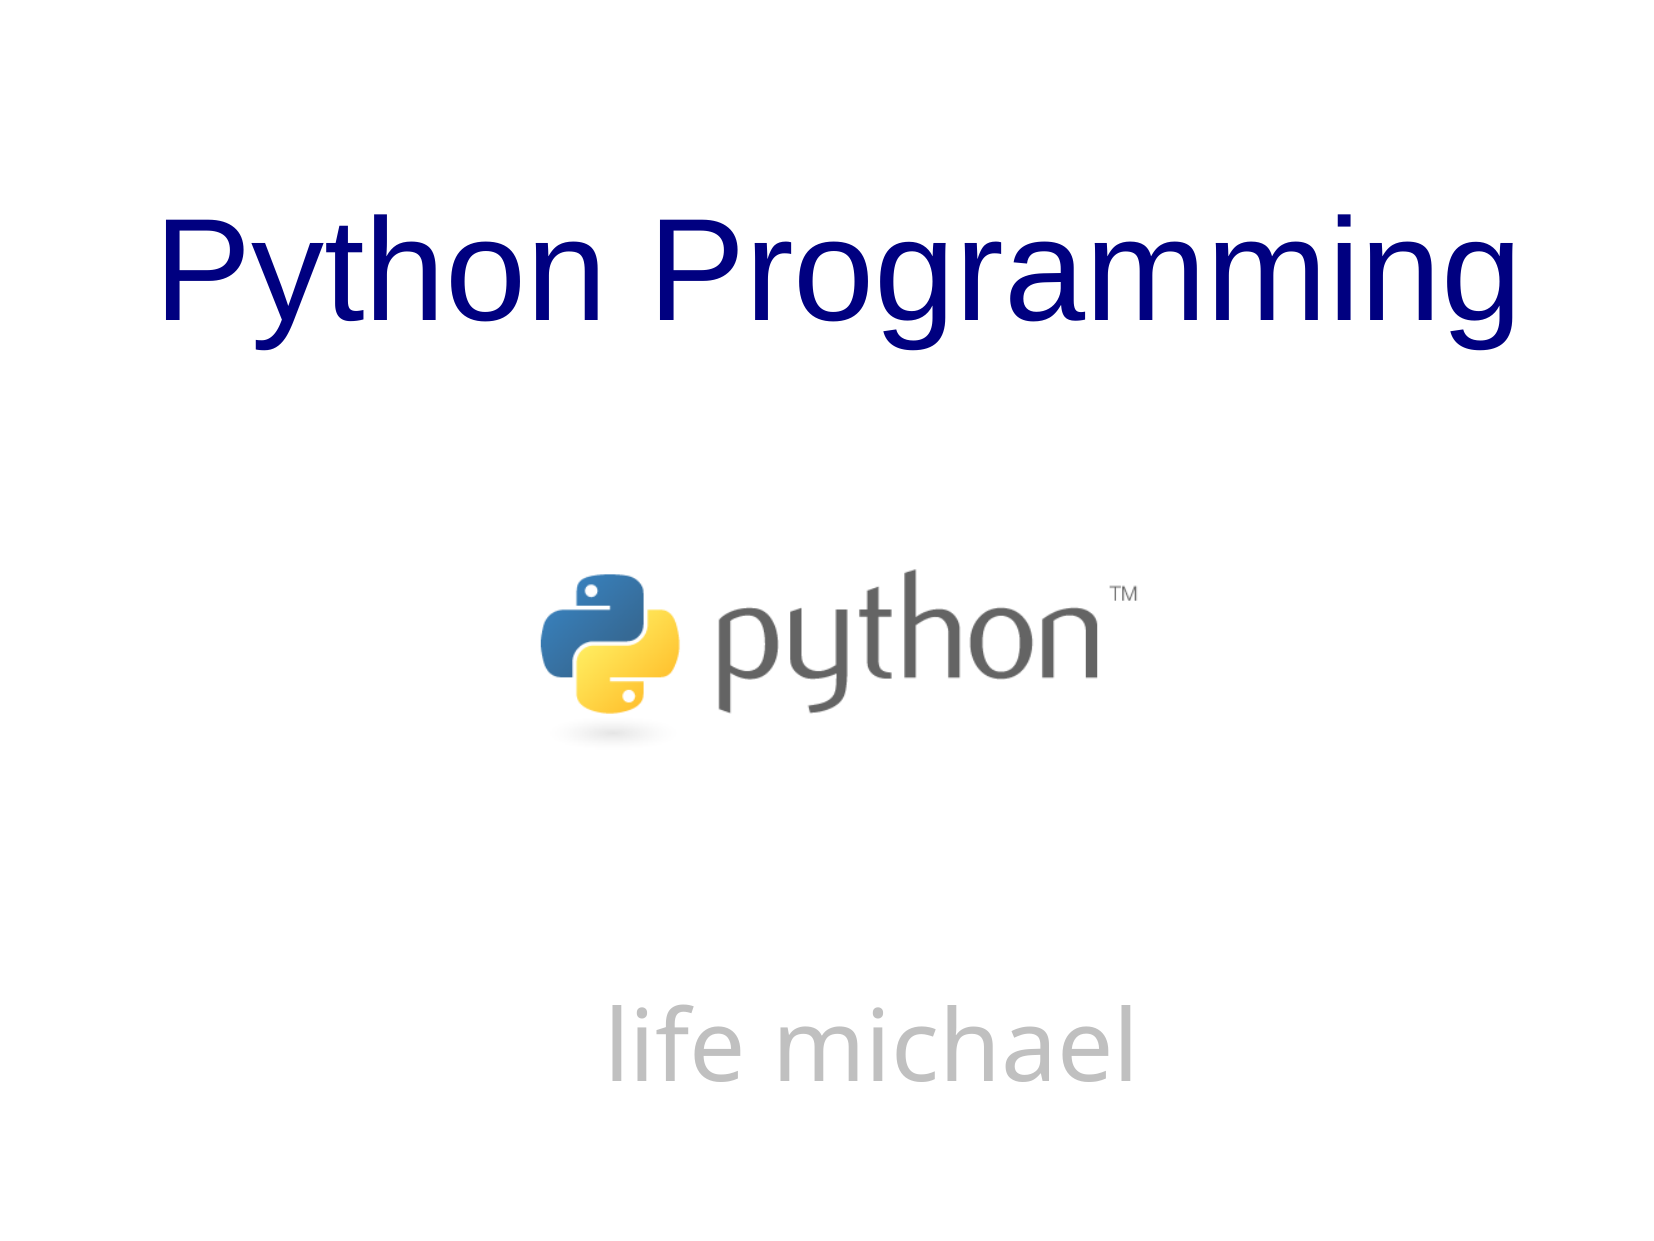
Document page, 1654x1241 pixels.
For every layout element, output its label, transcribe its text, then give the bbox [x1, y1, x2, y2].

picture [442, 533, 1195, 788]
text_box life michael [589, 967, 1088, 1092]
subtitle Python Programming [0, 111, 1648, 429]
